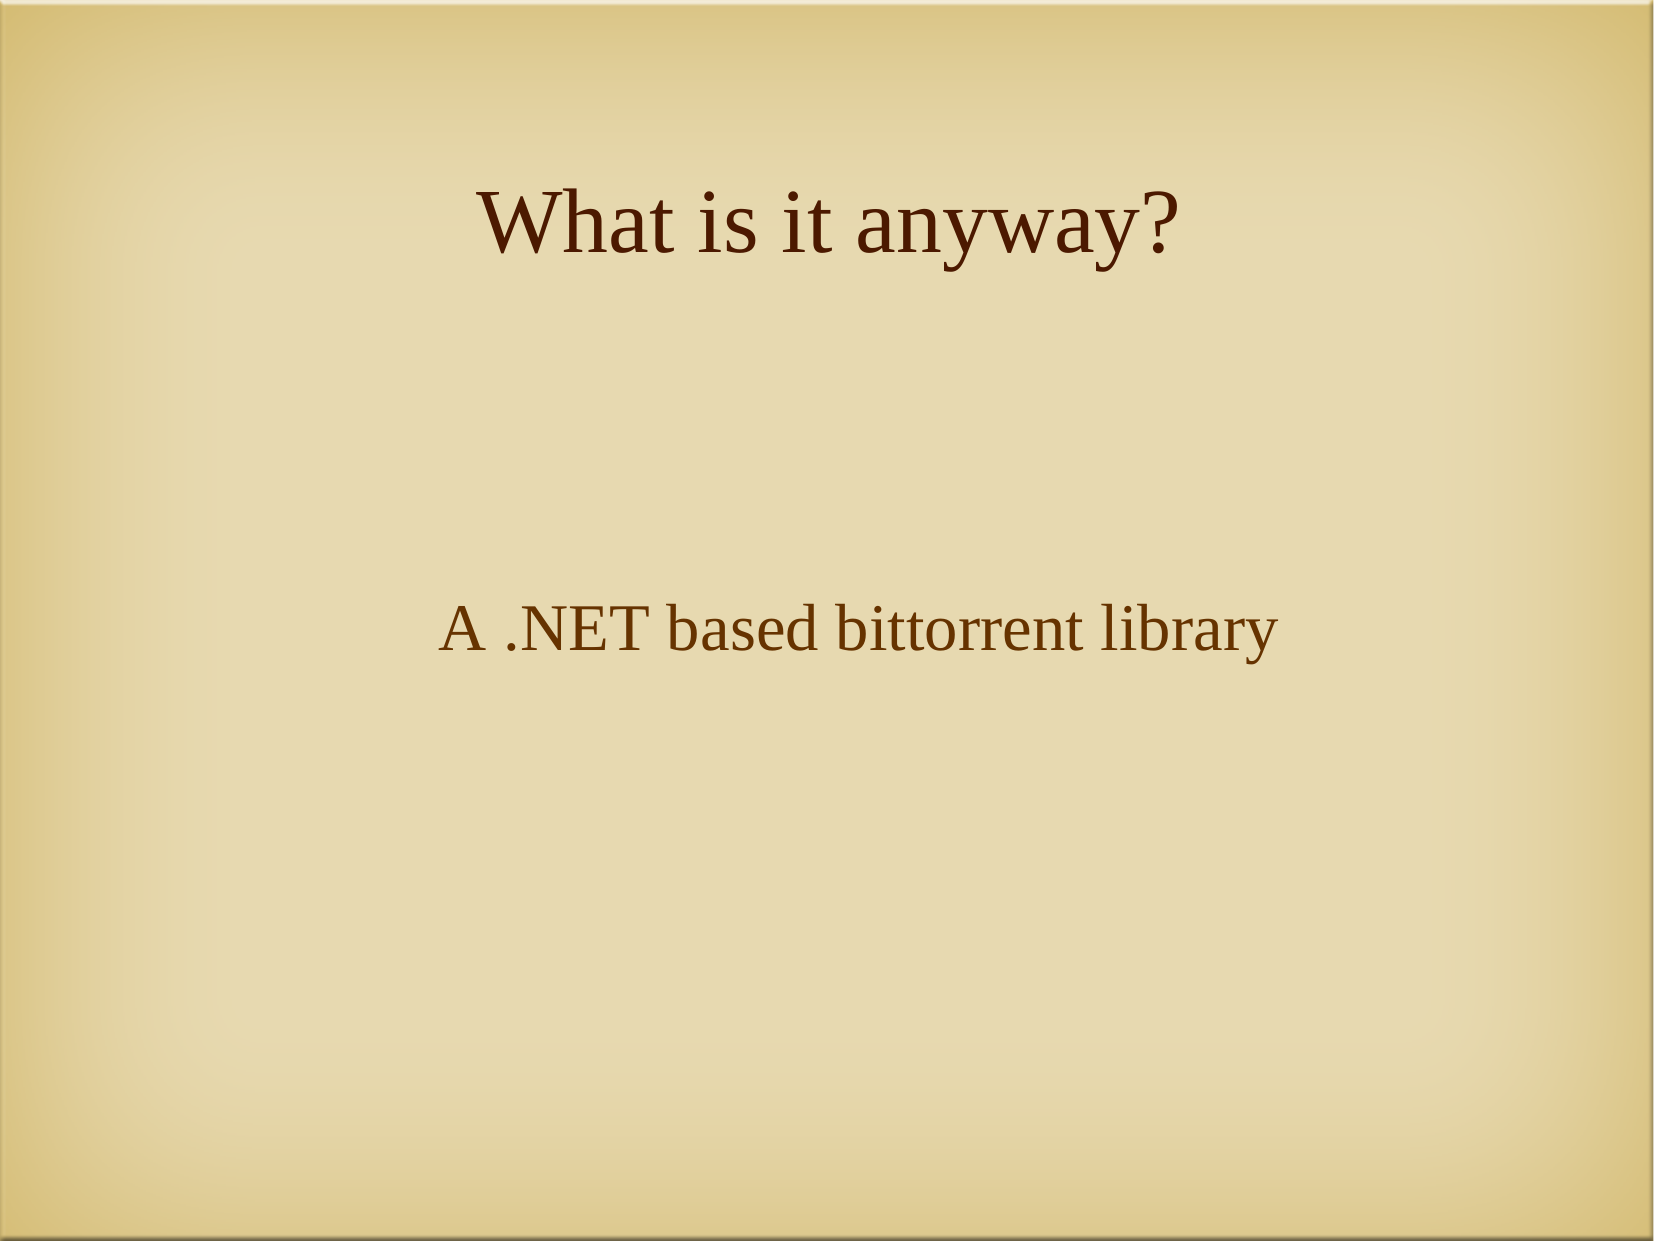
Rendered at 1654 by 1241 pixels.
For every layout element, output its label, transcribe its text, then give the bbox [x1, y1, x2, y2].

picture [0, 0, 1654, 1241]
title What is it anyway? [123, 117, 1536, 325]
list A .NET based bittorrent library [118, 590, 1531, 1241]
